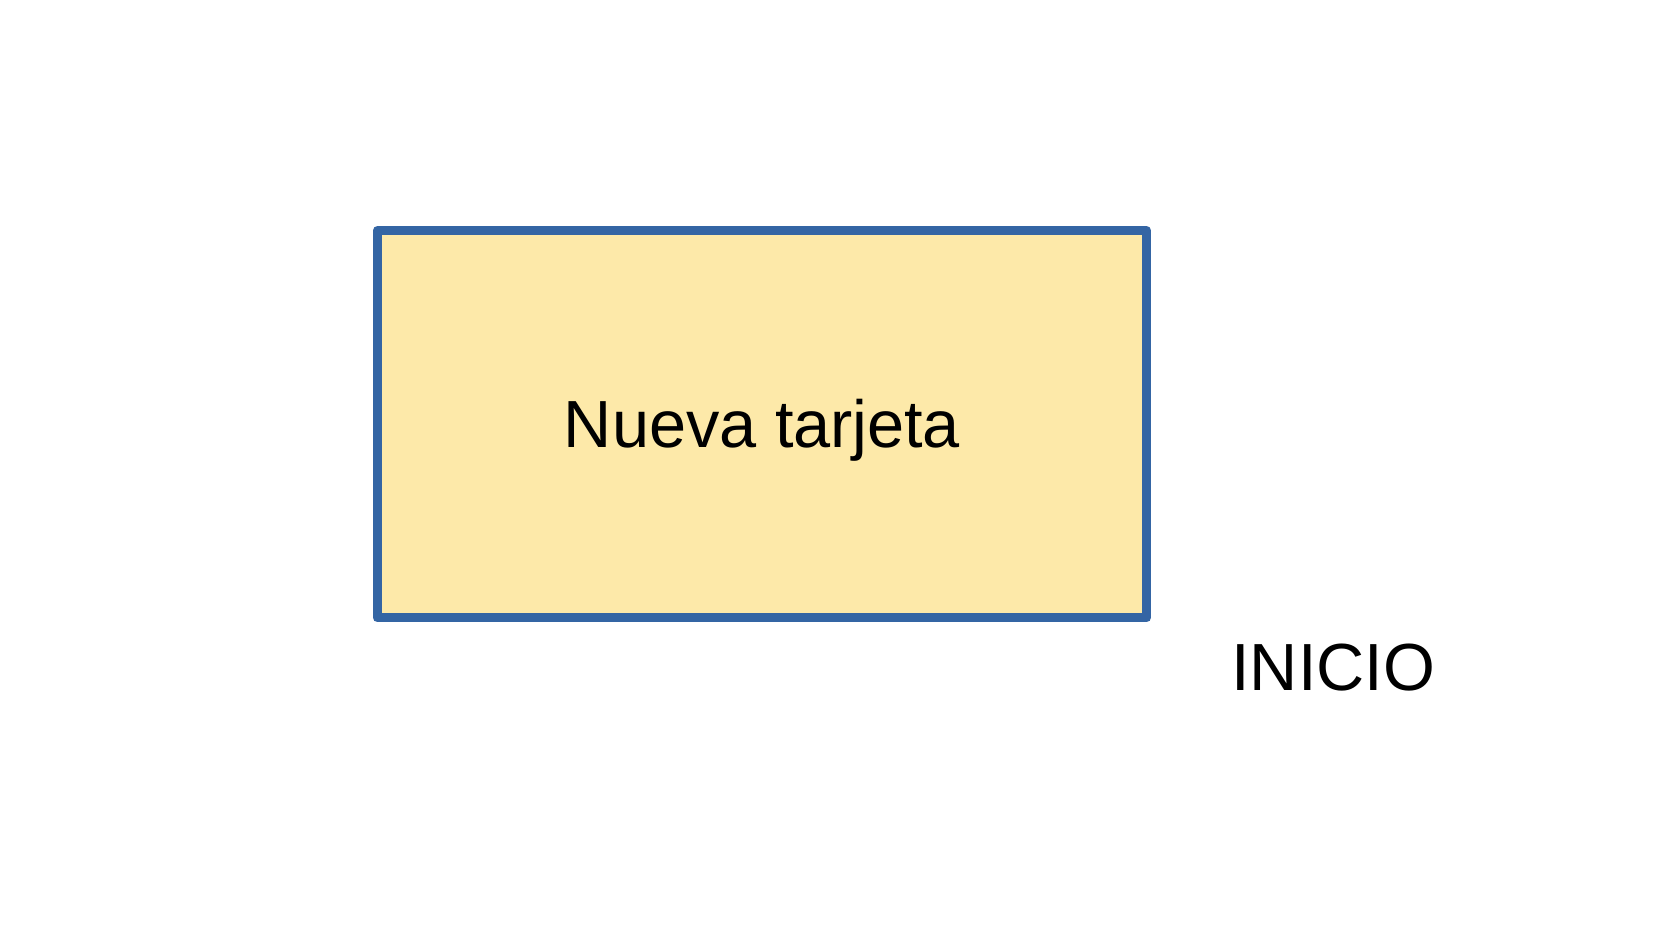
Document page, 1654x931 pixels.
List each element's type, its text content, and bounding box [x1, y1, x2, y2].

text_box Nueva tarjeta [377, 230, 1147, 618]
subtitle INICIO [1096, 576, 1571, 757]
